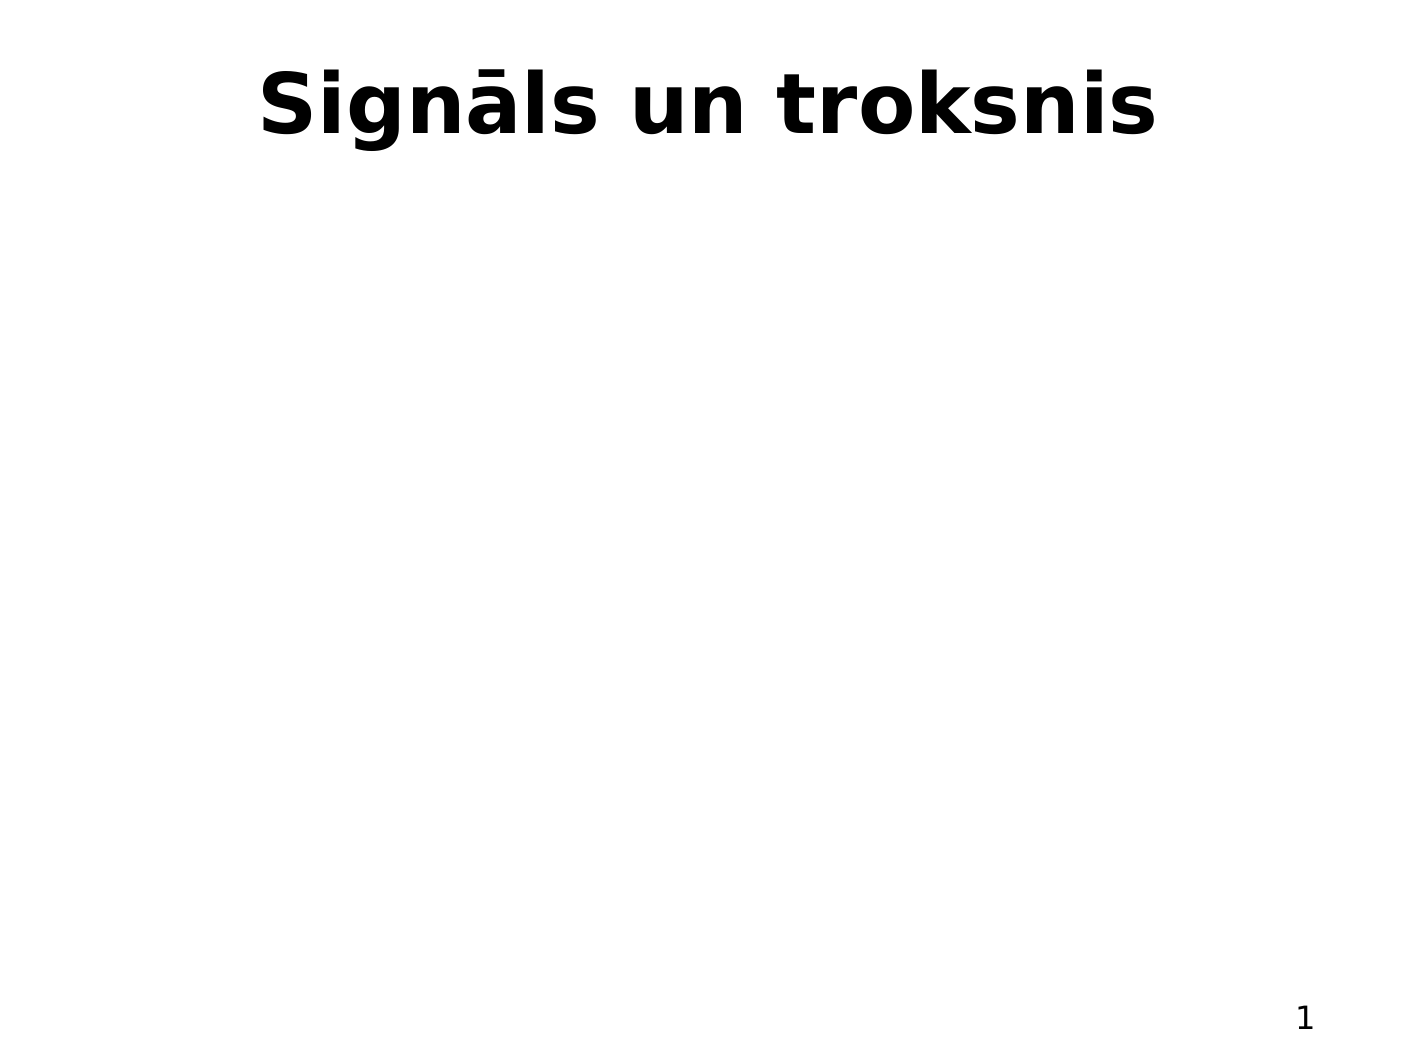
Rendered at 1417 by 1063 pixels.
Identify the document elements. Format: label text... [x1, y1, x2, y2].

title Signāls un troksnis [70, 42, 1346, 168]
